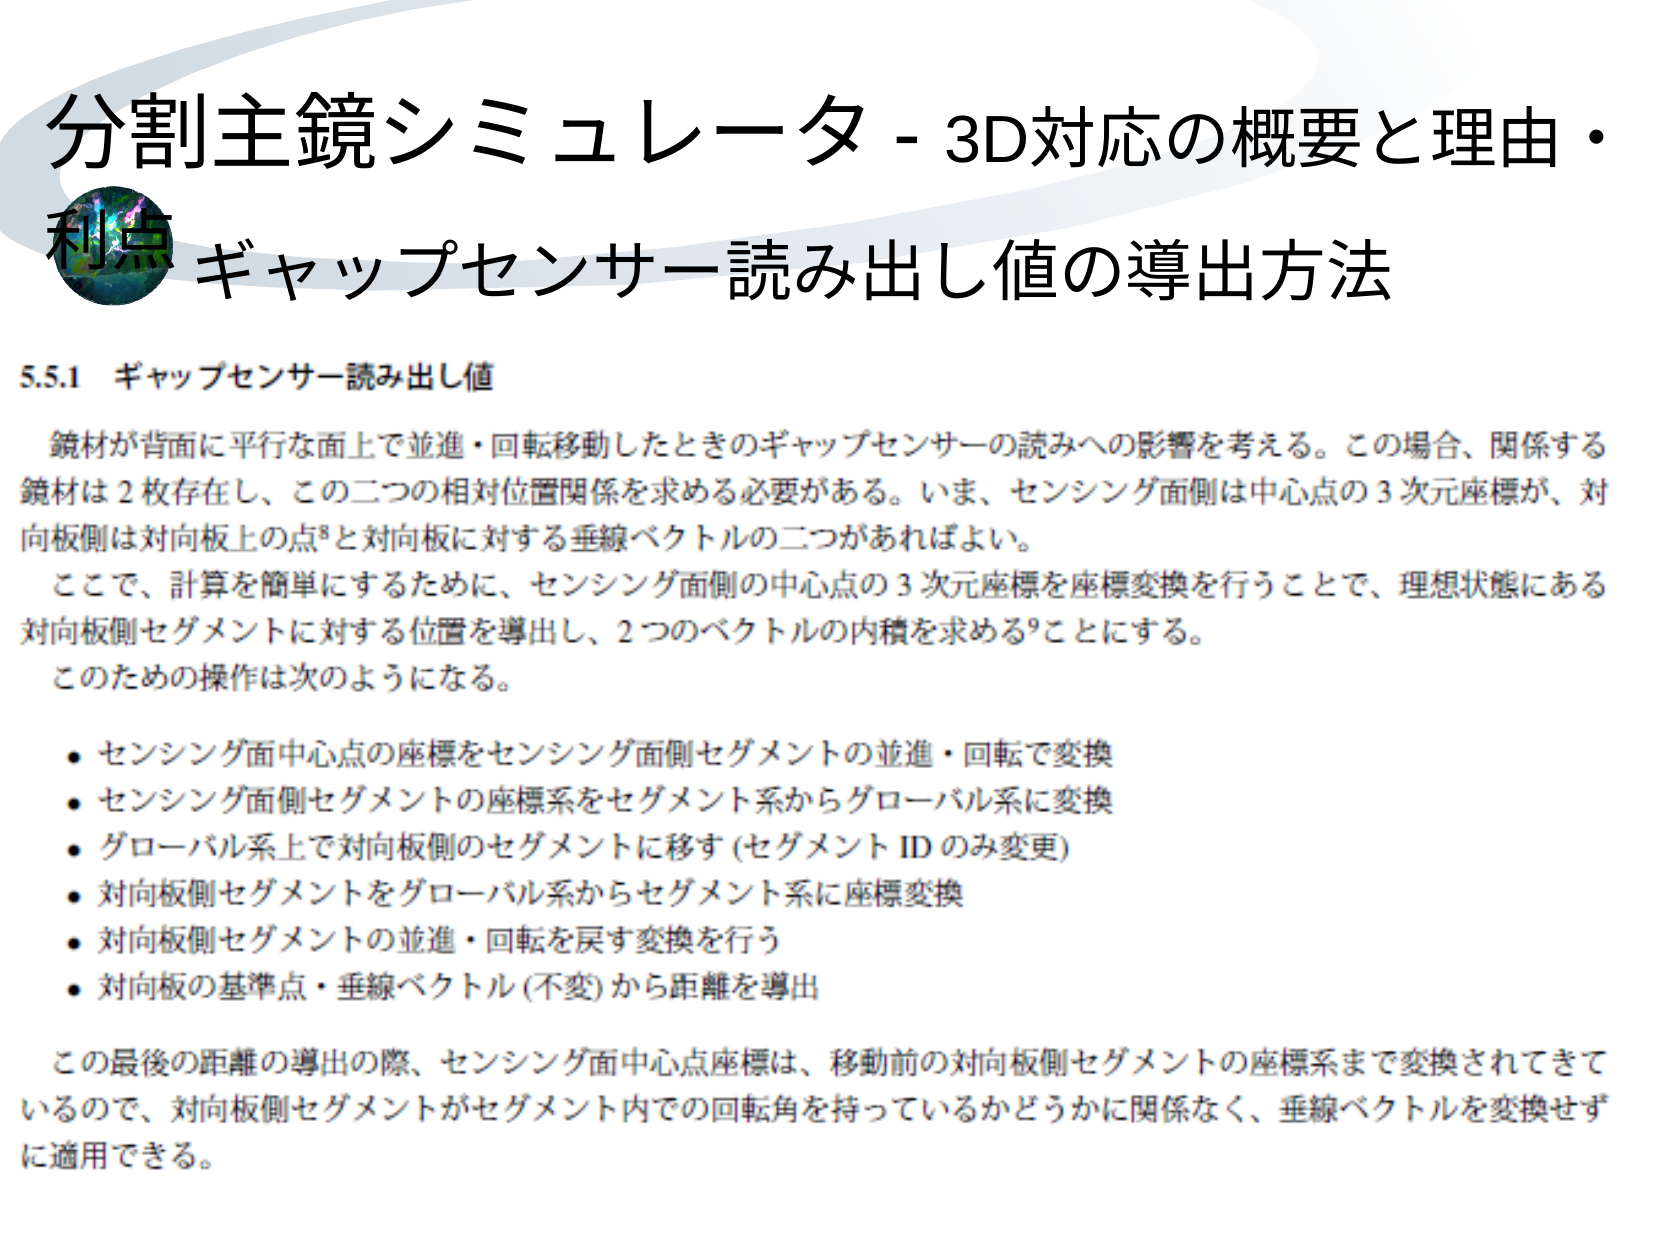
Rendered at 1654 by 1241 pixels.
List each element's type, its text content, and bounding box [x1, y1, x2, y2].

text_box 分割主鏡シミュレータ - 3D対応の概要と理由・利点 [29, 59, 1654, 167]
picture [43, 175, 182, 314]
picture [0, 354, 1654, 1182]
text_box ギャップセンサー読み出し値の導出方法 [177, 210, 1654, 292]
